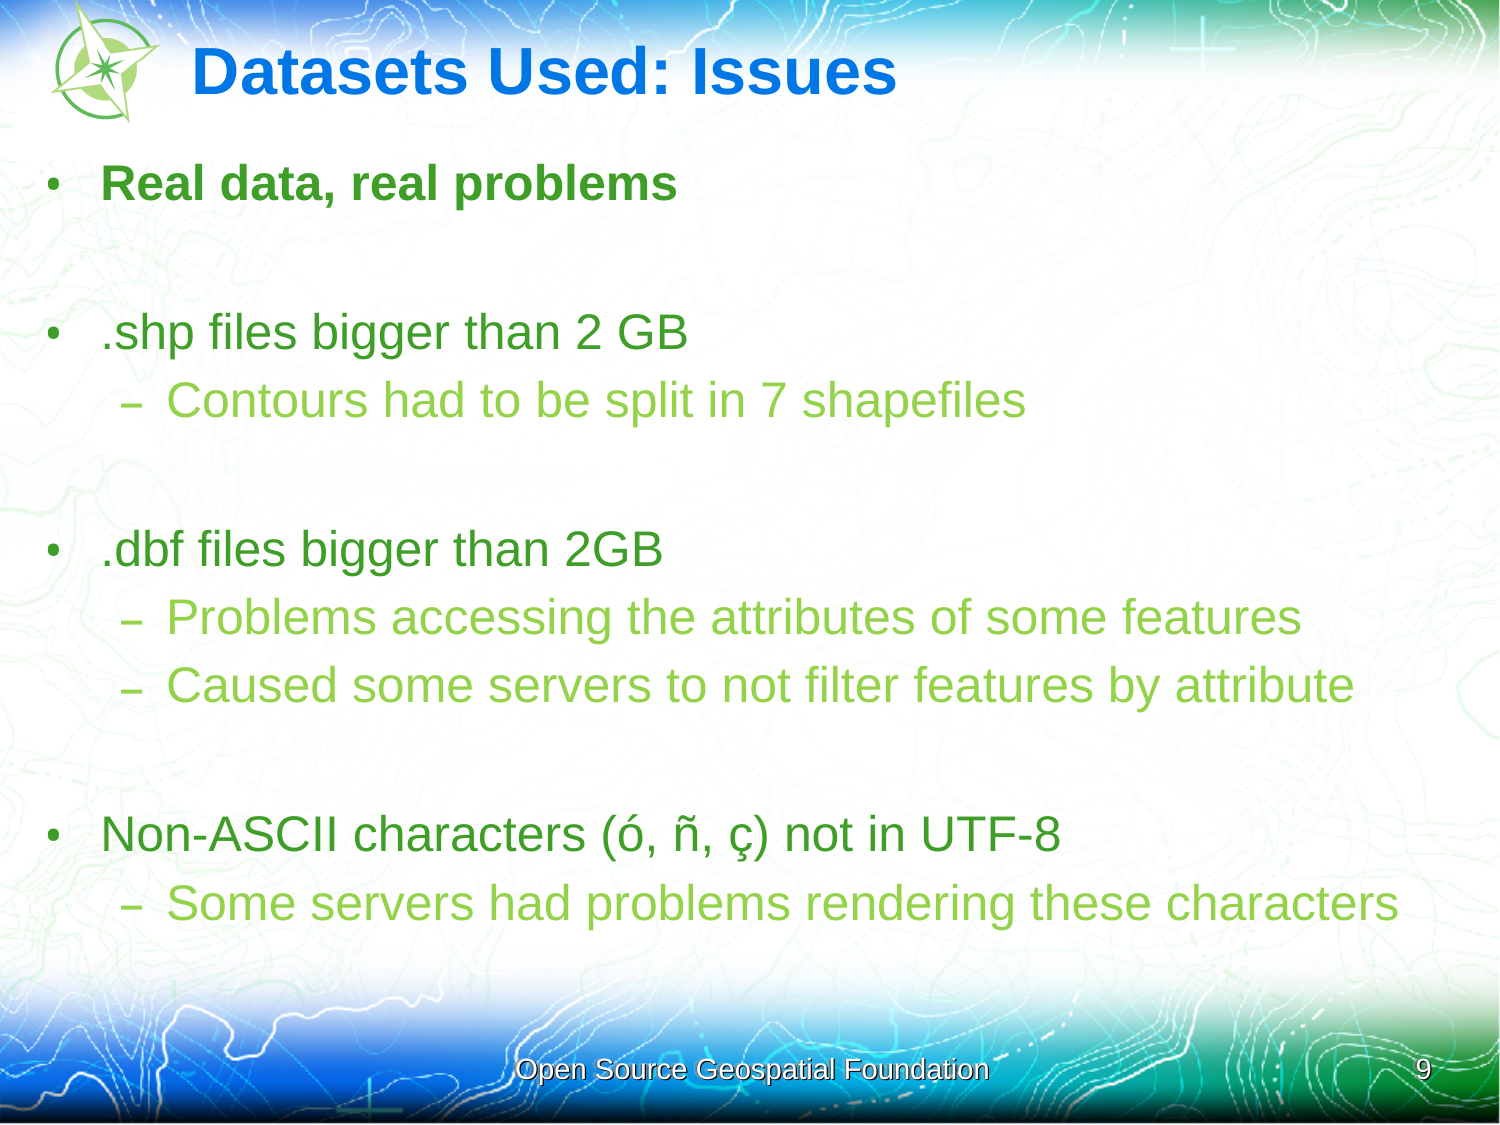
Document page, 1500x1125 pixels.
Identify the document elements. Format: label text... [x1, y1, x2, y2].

title Datasets Used: Issues [177, 13, 1477, 129]
list Real data, real problems .shp files bigger than 2 GB Contours had to be split in 7 shapefiles .dbf files bigger than 2GB Problems accessing the attributes of some features Caused some servers to not filter features by attribute Non-ASCII characters (ó, ñ, ç) not in UTF-8 Some servers had problems rendering these characters [29, 147, 1477, 945]
picture [0, 0, 1500, 1125]
